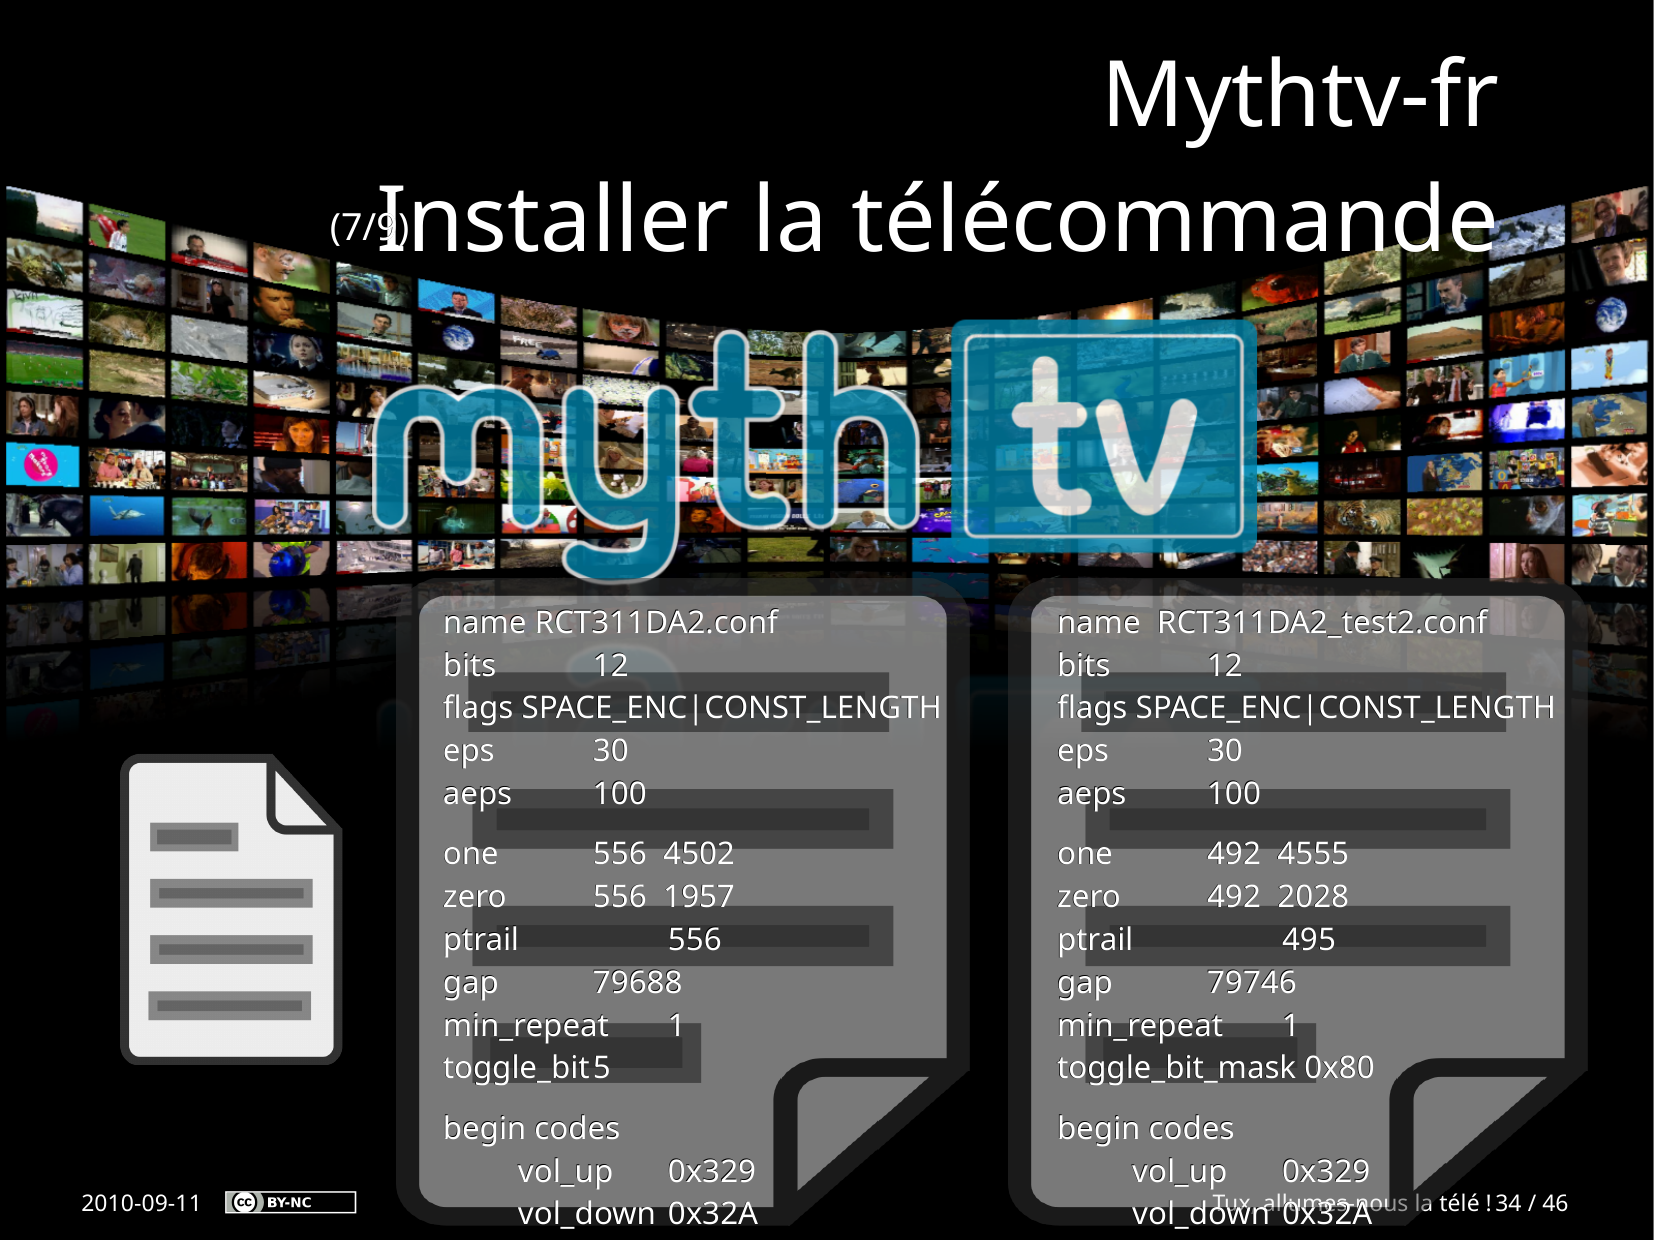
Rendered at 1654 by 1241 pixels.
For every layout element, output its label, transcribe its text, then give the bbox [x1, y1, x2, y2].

title Mythtv-fr Installer la télécommande [82, 47, 1501, 259]
list name RCT311DA2.conf bits 12 flags SPACE_ENC|CONST_LENGTH eps 30 aeps 100 one 556 4502 zero 556 1957 ptrail 556 gap 79688 min_repeat 1 toggle_bit 5 begin codes vol_up 0x329 vol_down 0x32A mute 0x305 end codes [442, 600, 945, 1212]
text_box (7/9) [315, 193, 466, 252]
picture [0, 0, 1654, 1240]
list name RCT311DA2_test2.conf bits 12 flags SPACE_ENC|CONST_LENGTH eps 30 aeps 100 one 492 4555 zero 492 2028 ptrail 495 gap 79746 min_repeat 1 toggle_bit_mask 0x80 begin codes vol_up 0x329 vol_down 0x32A mute 0x305 end codes [1057, 600, 1560, 1212]
